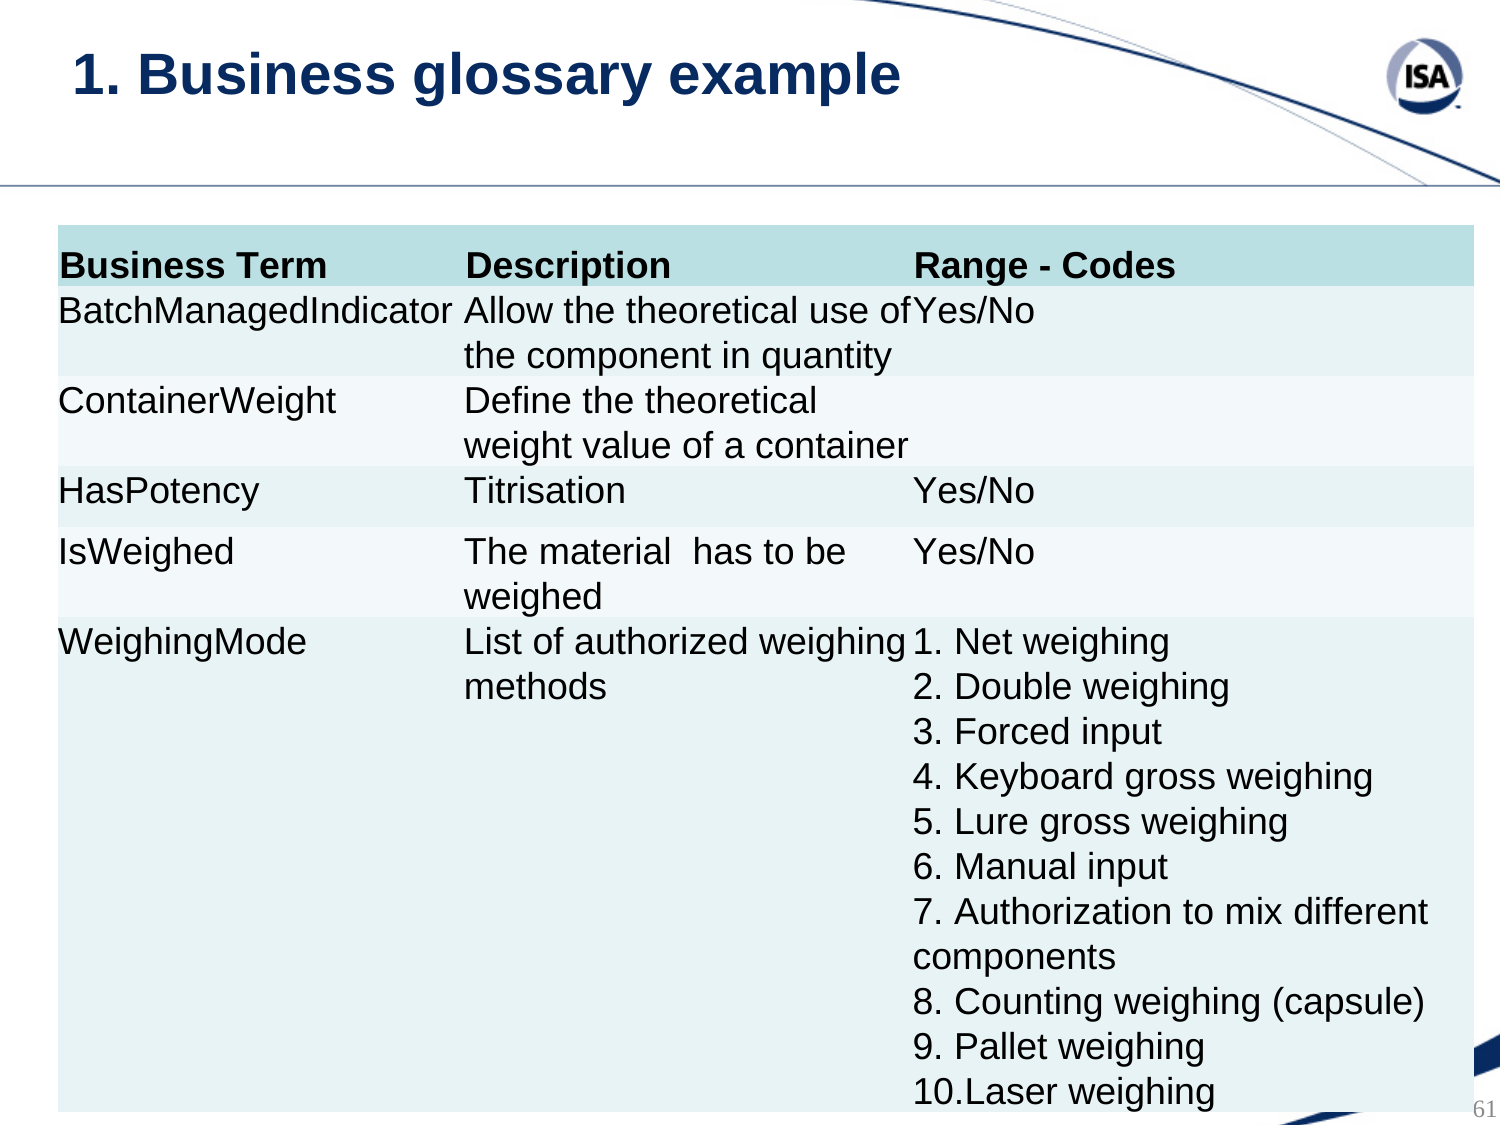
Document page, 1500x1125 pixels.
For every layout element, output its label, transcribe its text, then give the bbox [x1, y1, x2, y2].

table_cell BatchManagedIndicator [58, 286, 464, 376]
table_cell Yes/No [913, 466, 1474, 527]
table_cell [913, 376, 1474, 466]
title 1. Business glossary example [57, 28, 1333, 217]
table_cell IsWeighed [58, 527, 464, 617]
table_cell The material has to be weighed [464, 527, 913, 617]
table_header Description [464, 225, 913, 286]
table_cell WeighingMode [58, 617, 464, 1112]
table_cell ContainerWeight [58, 376, 464, 466]
table_cell HasPotency [58, 466, 464, 527]
table_cell List of authorized weighing methods [464, 617, 913, 1112]
table_header Business Term [58, 225, 464, 286]
table_header Range - Codes [913, 225, 1474, 286]
table_cell Allow the theoretical use of the component in quantity [464, 286, 913, 376]
table_cell Titrisation [464, 466, 913, 527]
table_cell Define the theoretical weight value of a container [464, 376, 913, 466]
table_cell Yes/No [913, 286, 1474, 376]
picture [0, 0, 1500, 1125]
table_cell Yes/No [913, 527, 1474, 617]
table_cell 1. Net weighing 2. Double weighing 3. Forced input 4. Keyboard gross weighing 5. Lure gross weighing 6. Manual input 7. Authorization to mix different components 8. Counting weighing (capsule) 9. Pallet weighing 10.Laser weighing [913, 617, 1474, 1112]
